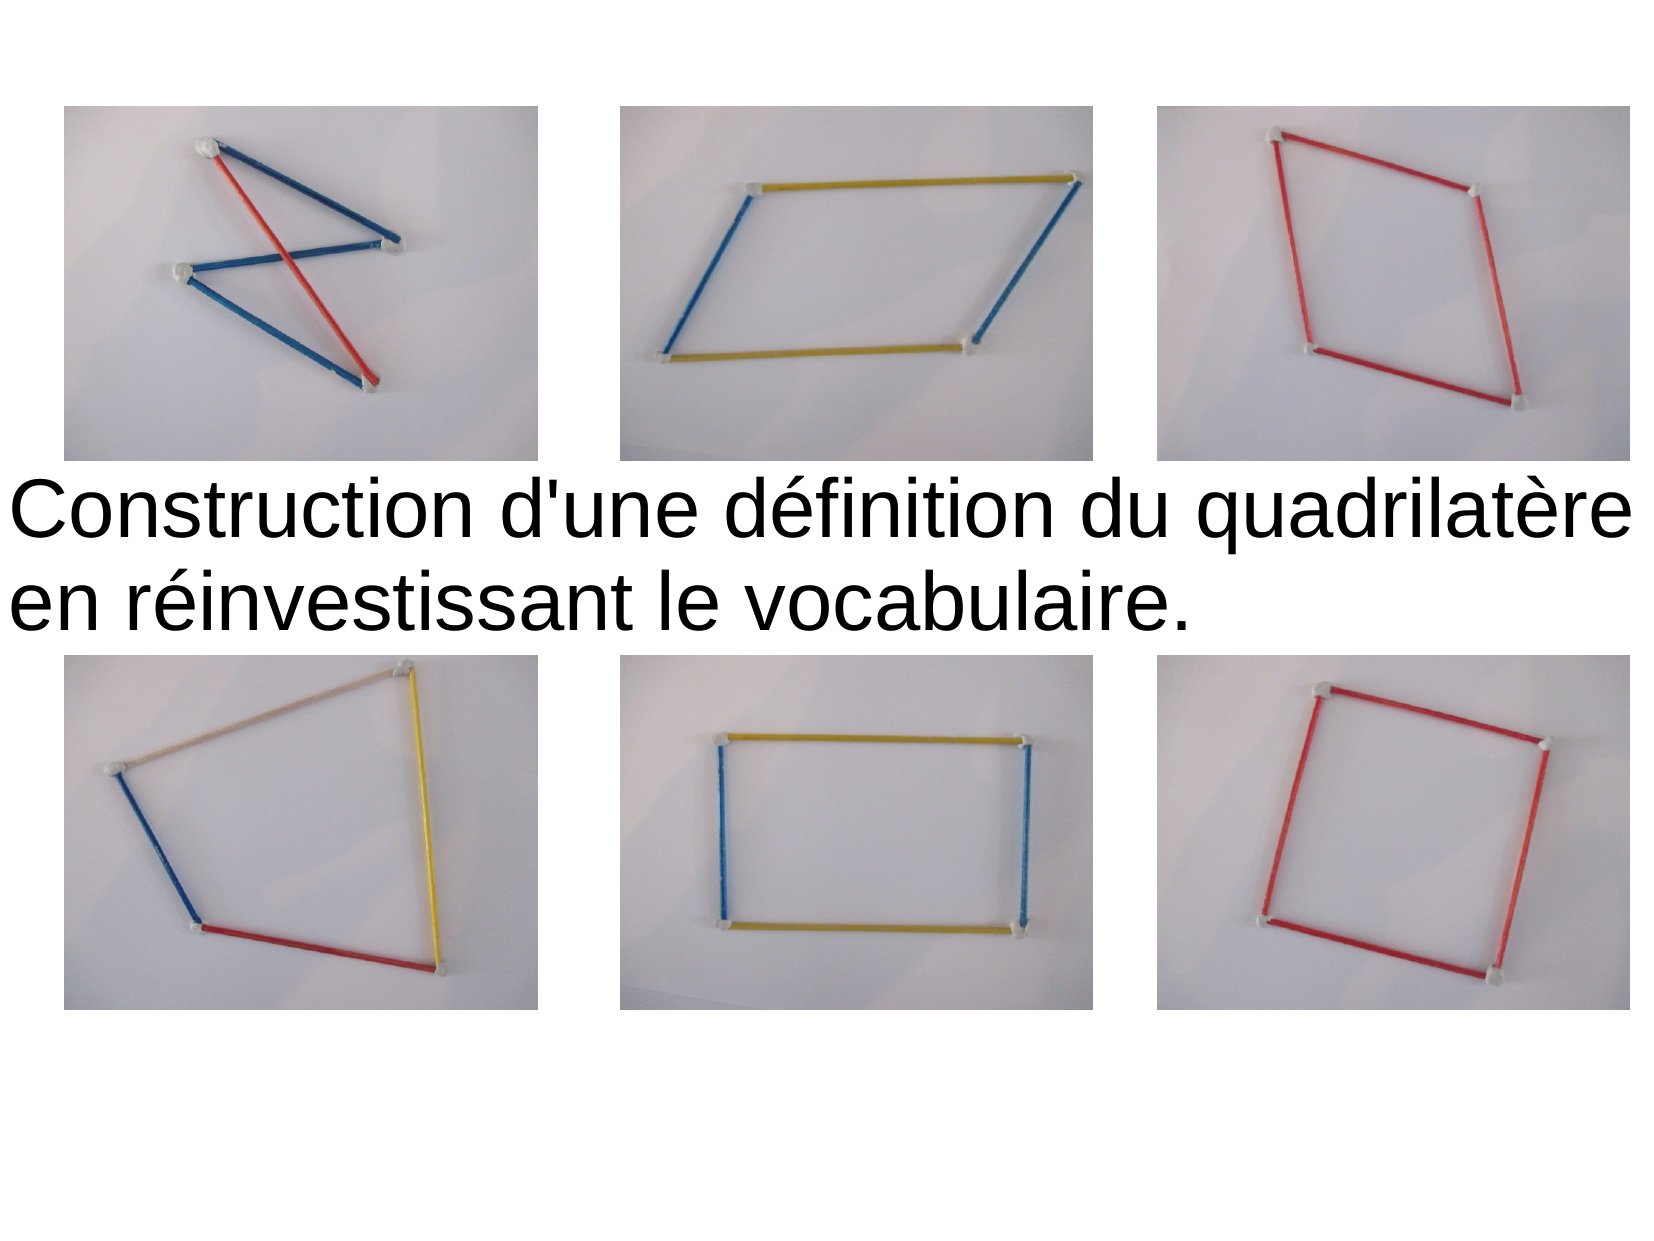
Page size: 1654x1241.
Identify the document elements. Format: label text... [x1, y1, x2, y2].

picture [620, 106, 1093, 454]
picture [64, 106, 538, 454]
picture [620, 842, 1093, 1010]
picture [64, 842, 538, 1010]
text_box Construction d'une définition du quadrilatère en réinvestissant le vocabulaire. [0, 454, 1654, 842]
picture [1157, 106, 1630, 454]
picture [1157, 842, 1630, 1010]
